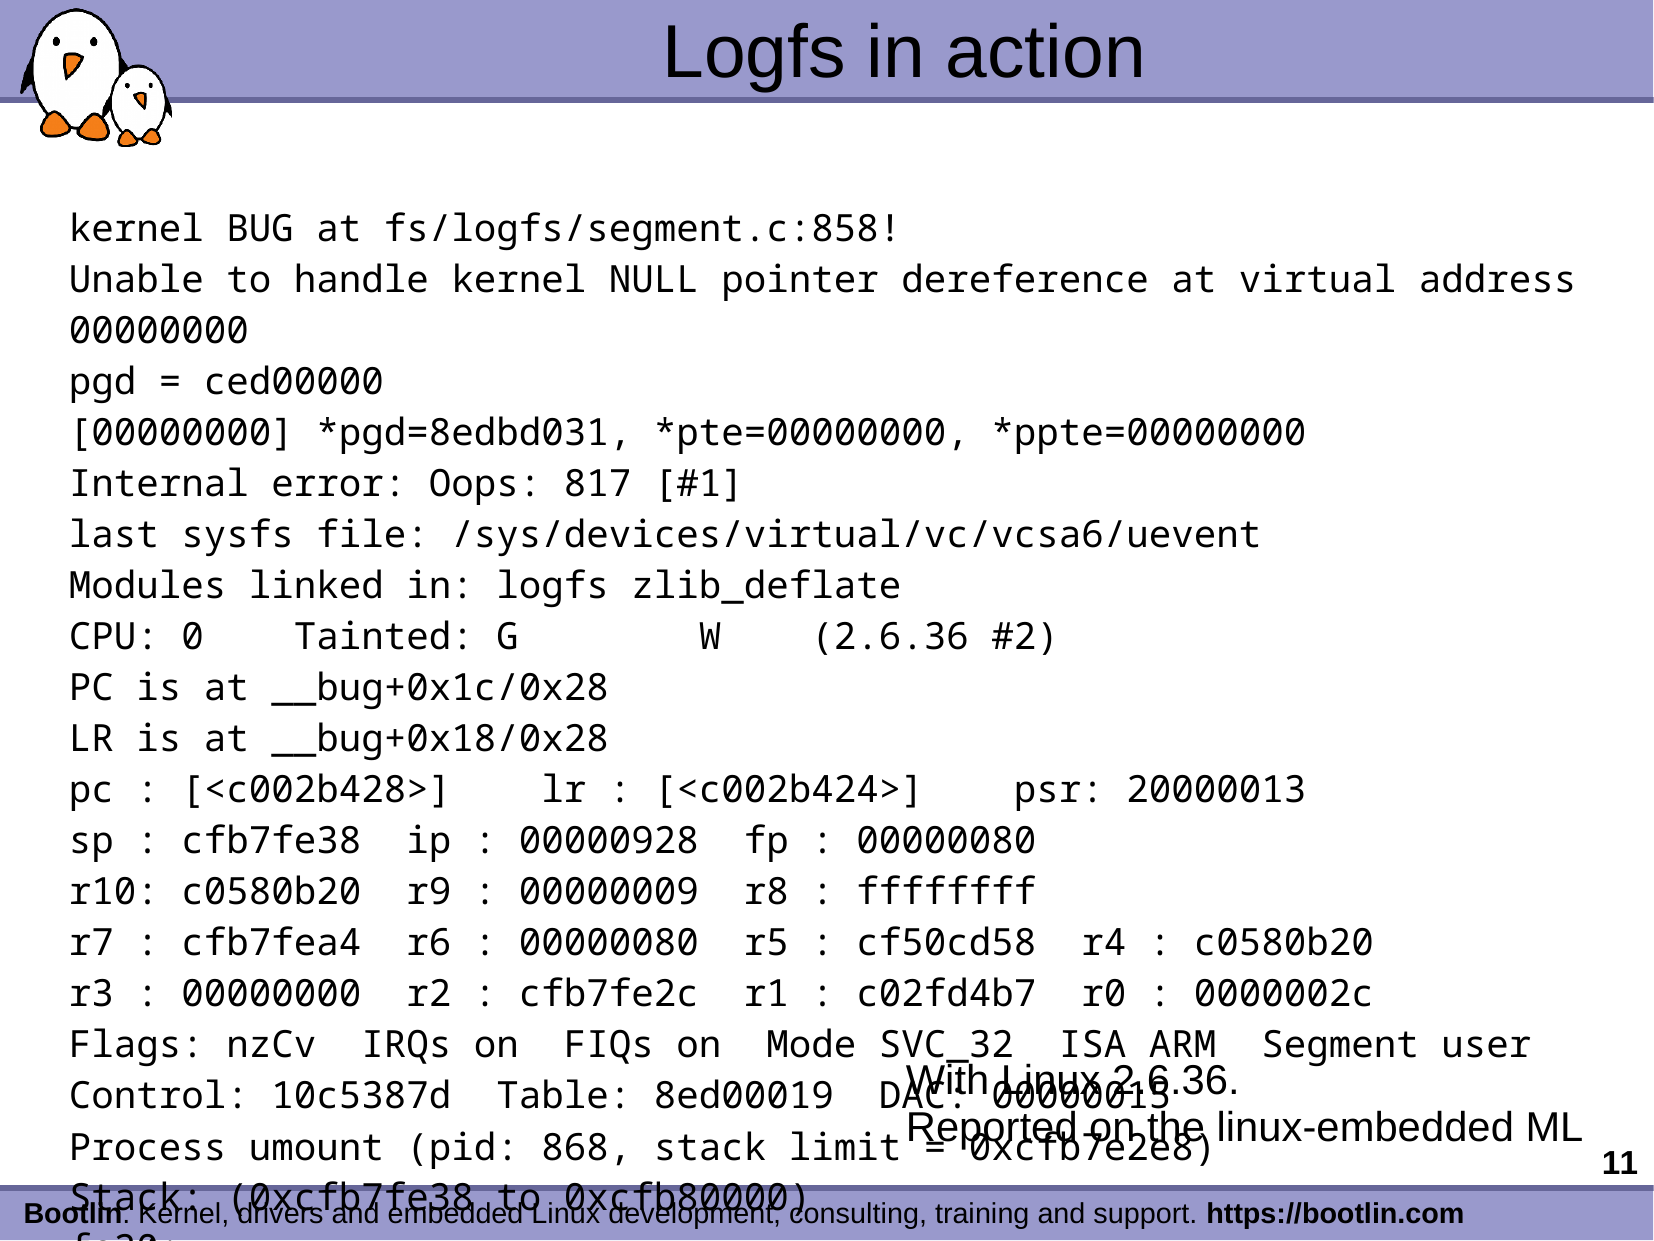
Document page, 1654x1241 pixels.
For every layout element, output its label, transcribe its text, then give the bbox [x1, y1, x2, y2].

picture [20, 8, 172, 147]
text_box With Linux 2.6.36. Reported on the linux-embedded ML [905, 1057, 1584, 1162]
title Logfs in action [178, 5, 1631, 97]
list kernel BUG at fs/logfs/segment.c:858! Unable to handle kernel NULL pointer dereference at virtual address 00000000 pgd = ced00000 [00000000] *pgd=8edbd031, *pte=00000000, *ppte=00000000 Internal error: Oops: 817 [#1] last sysfs file: /sys/devices/virtual/vc/vcsa6/uevent Modules linked in: logfs zlib_deflate CPU: 0 Tainted: G W (2.6.36 #2) PC is at __bug+0x1c/0x28 LR is at __bug+0x18/0x28 pc : [<c002b428>] lr : [<c002b424>] psr: 20000013 sp : cfb7fe38 ip : 00000928 fp : 00000080 r10: c0580b20 r9 : 00000009 r8 : ffffffff r7 : cfb7fea4 r6 : 00000080 r5 : cf50cd58 r4 : c0580b20 r3 : 00000000 r2 : cfb7fe2c r1 : c02fd4b7 r0 : 0000002c Flags: nzCv IRQs on FIQs on Mode SVC_32 ISA ARM Segment user Control: 10c5387d Table: 8ed00019 DAC: 00000015 Process umount (pid: 868, stack limit = 0xcfb7e2e8) Stack: (0xcfb7fe38 to 0xcfb80000) fe20: bf0122dc bf0122ec [68, 201, 1592, 1160]
